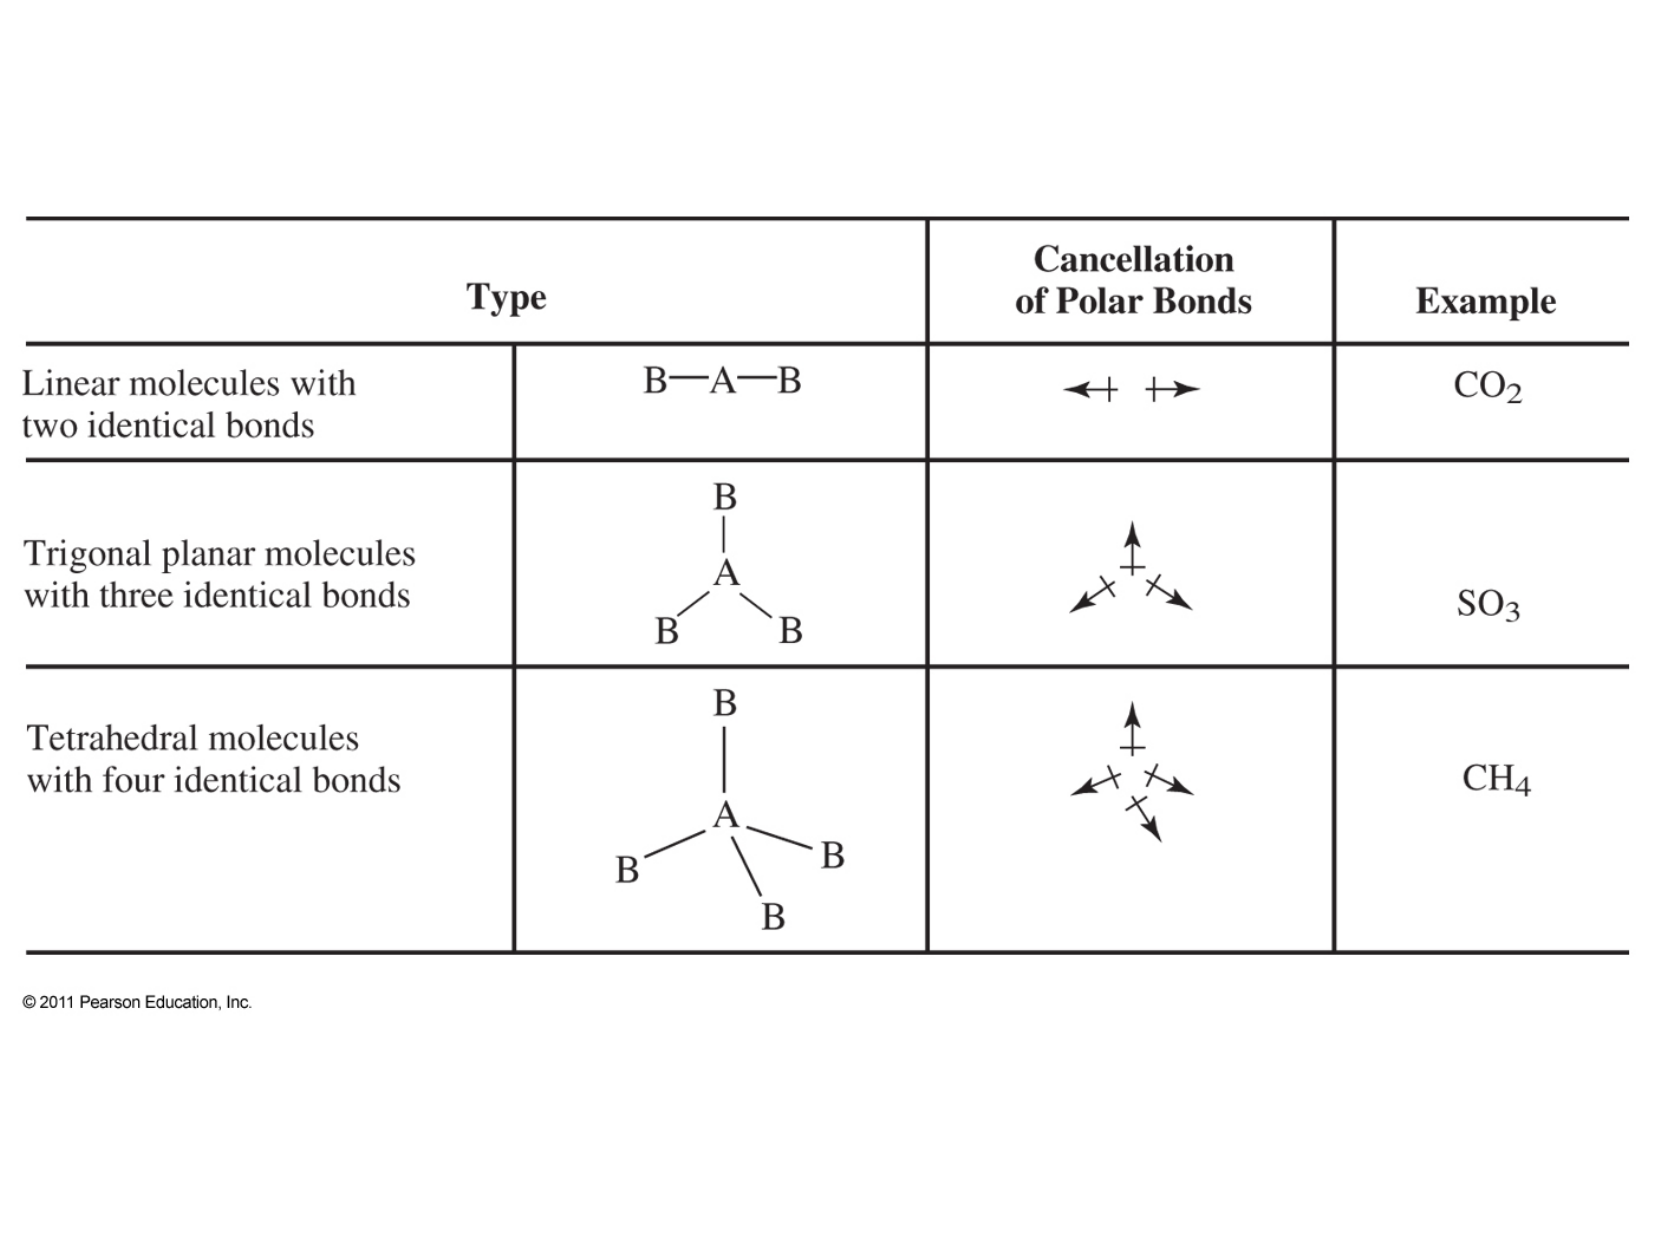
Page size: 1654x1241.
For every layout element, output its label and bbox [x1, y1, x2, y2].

picture [0, 193, 1654, 1048]
